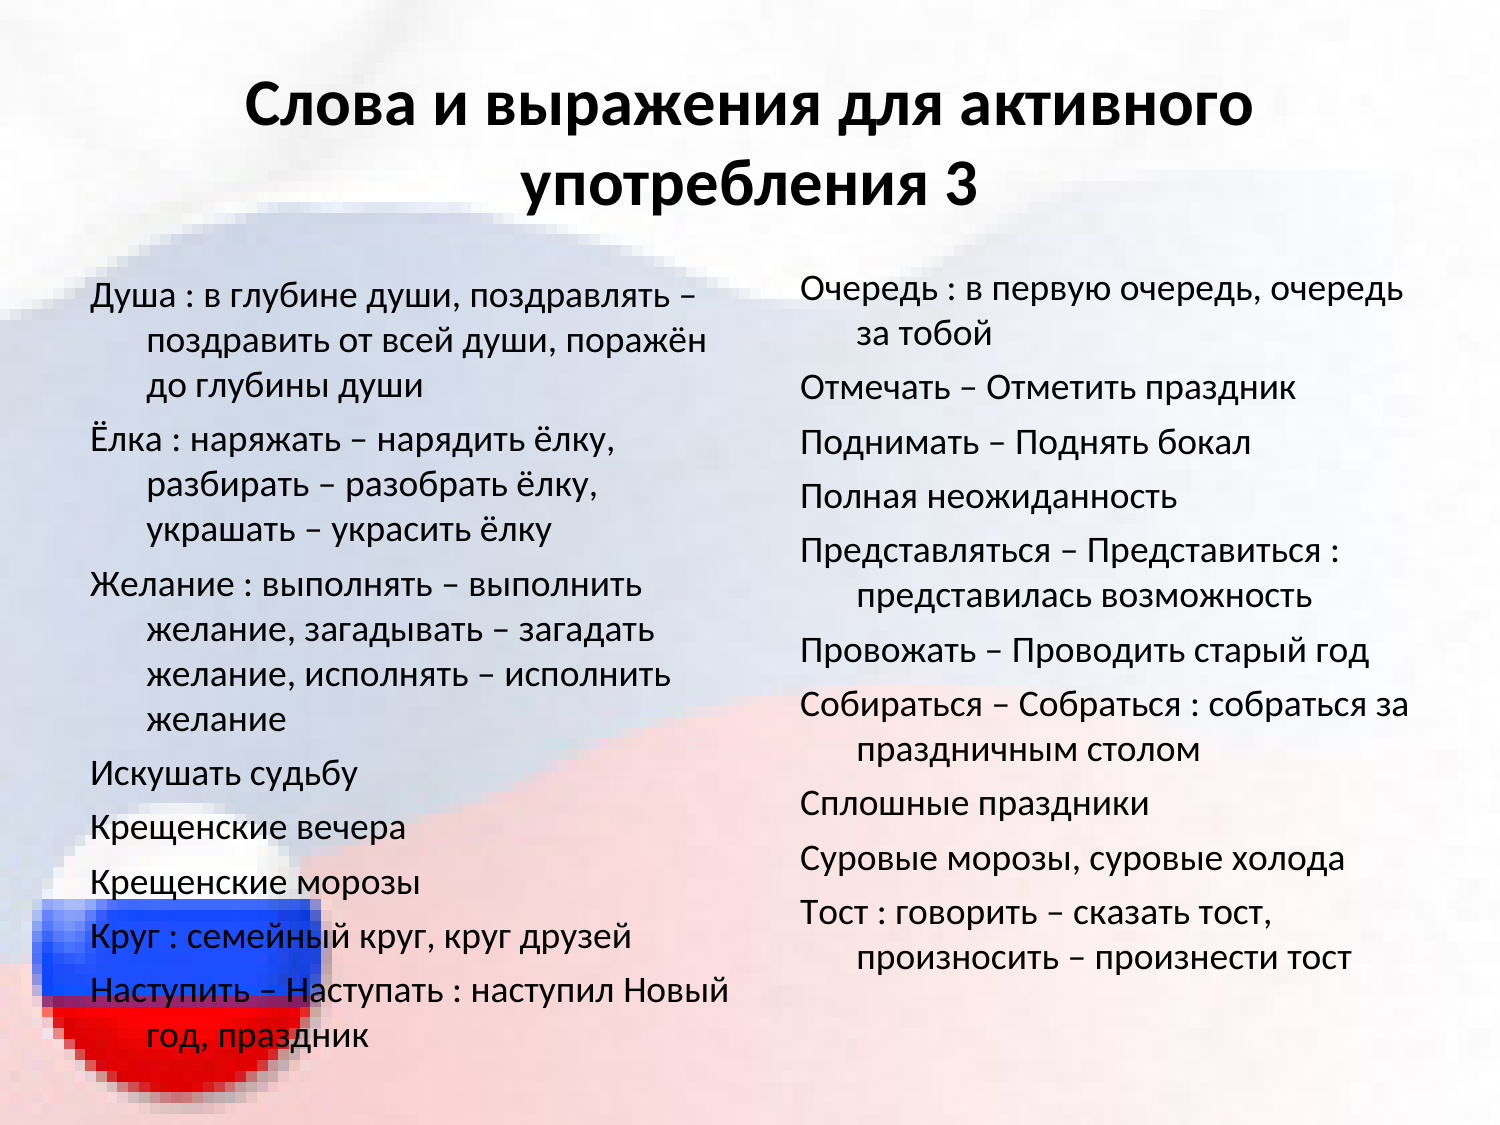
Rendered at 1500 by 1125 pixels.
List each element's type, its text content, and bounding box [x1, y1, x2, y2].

picture [0, 0, 1500, 1125]
list Душа : в глубине души, поздравлять – поздравить от всей души, поражён до глубины души Ёлка : наряжать – нарядить ёлку, разбирать – разобрать ёлку, украшать – украсить ёлку Желание : выполнять – выполнить желание, загадывать – загадать желание, исполнять – исполнить желание Искушать судьбу Крещенские вечера Крещенские морозы Круг : семейный круг, круг друзей Наступить – Наступать : наступил Новый год, праздник [75, 262, 751, 1083]
title Слова и выражения для активного употребления 3 [75, 45, 1426, 233]
text_box Очередь : в первую очередь, очередь за тобой Отмечать – Отметить праздник Поднимать – Поднять бокал Полная неожиданность Представляться – Представиться : представилась возможность Провожать – Проводить старый год Собираться – Собраться : собраться за праздничным столом Сплошные праздники Суровые морозы, суровые холода Тост : говорить – сказать тост, произносить – произнести тост [785, 255, 1461, 1083]
